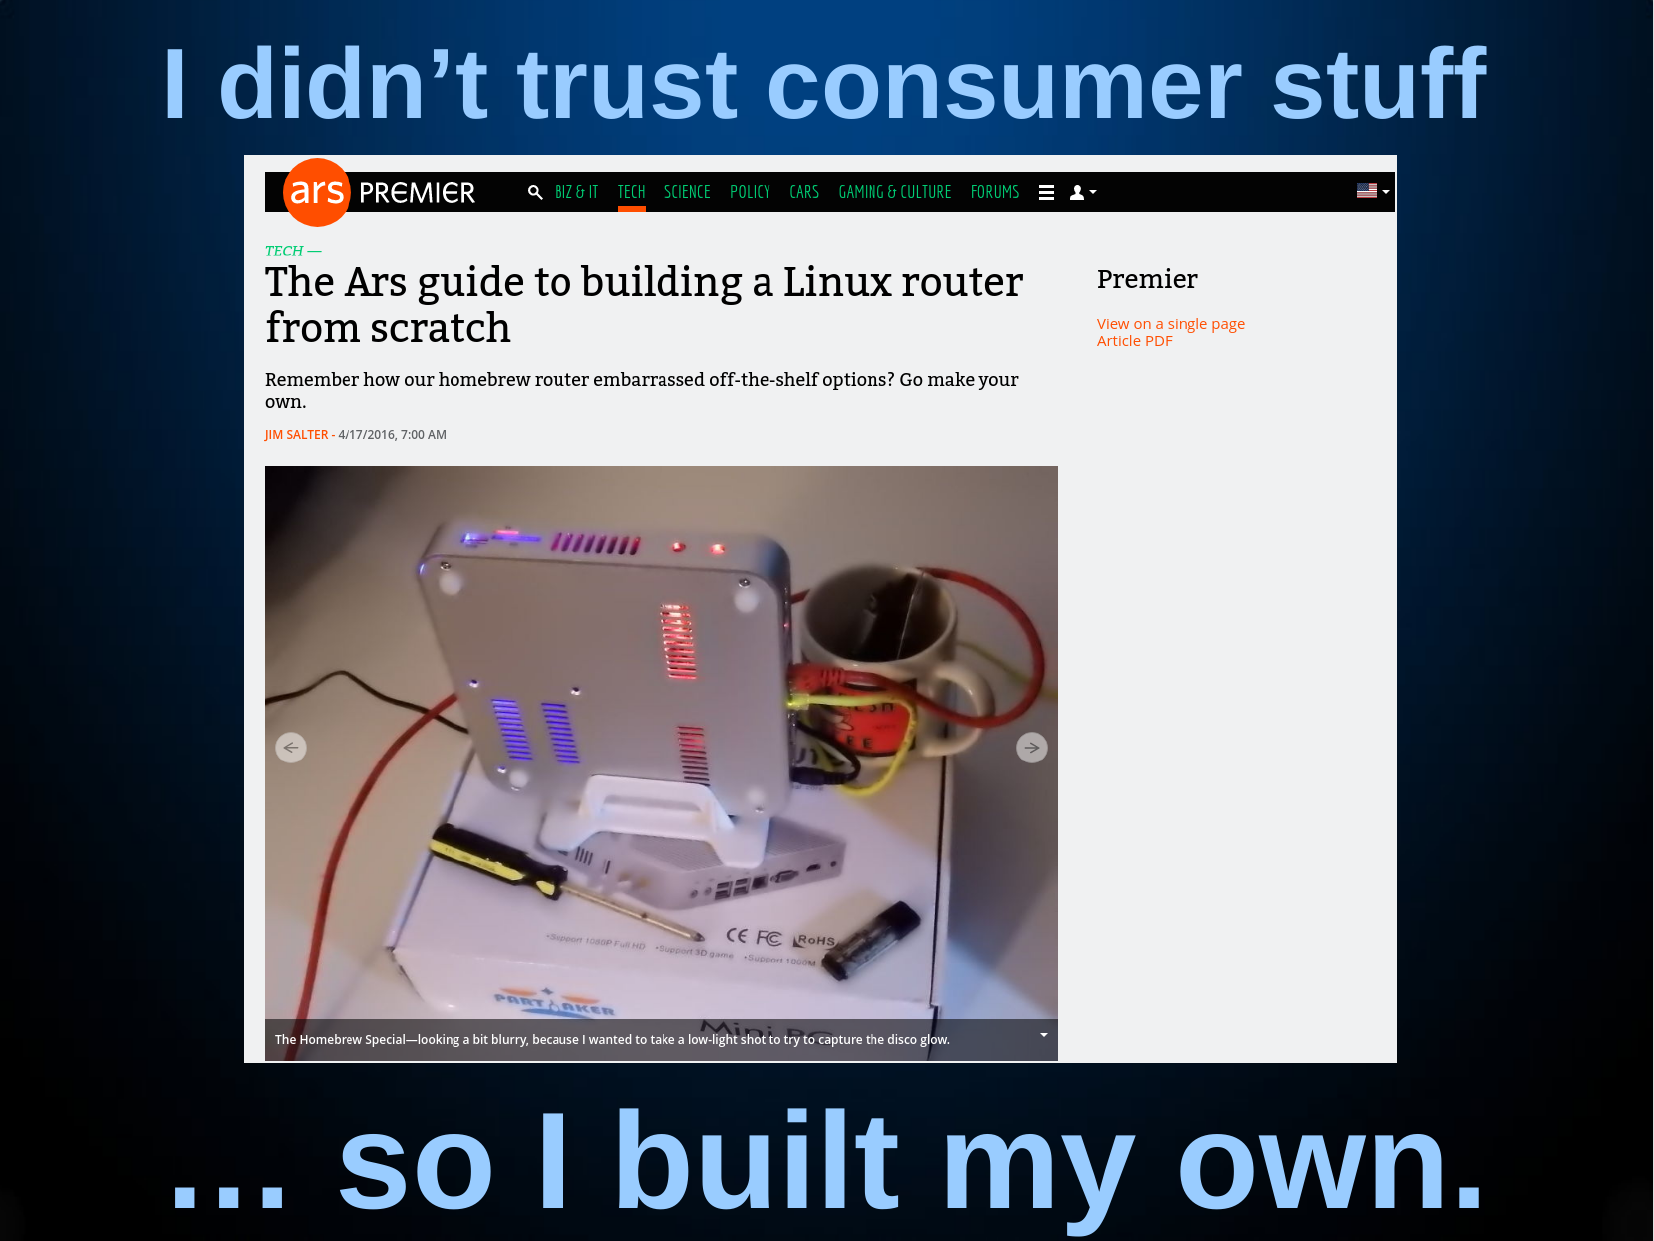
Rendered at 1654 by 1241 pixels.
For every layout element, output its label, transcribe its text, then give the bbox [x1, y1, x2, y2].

picture [0, 0, 1654, 1241]
title … so I built my own. [0, 1081, 1651, 1241]
title I didn’t trust consumer stuff [0, 2, 1651, 166]
